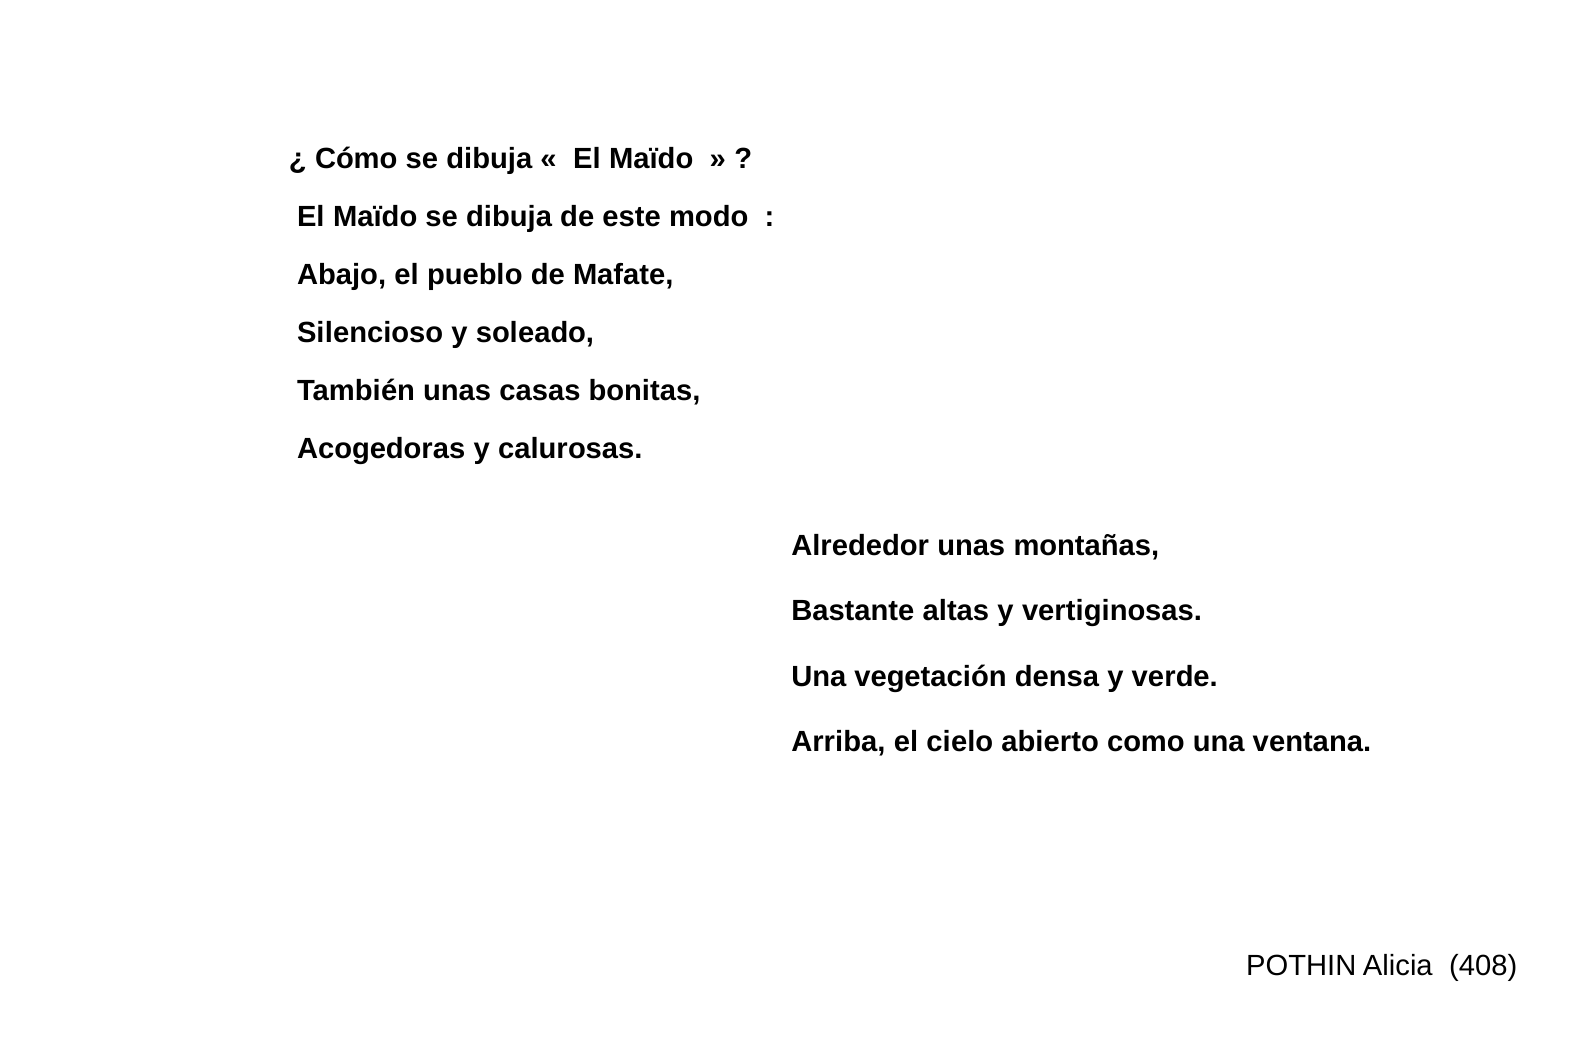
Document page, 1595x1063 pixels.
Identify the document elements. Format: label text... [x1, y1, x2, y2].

list ¿ Cómo se dibuja « El Maïdo » ? El Maïdo se dibuja de este modo : Abajo, el pueblo de Mafate, Silencioso y soleado, También unas casas bonitas, Acogedoras y calurosas. Alrededor unas montañas, Bastante altas y vertiginosas. Una vegetación densa y verde. Arriba, el cielo abierto como una ventana. POTHIN Alicia (408) [82, 142, 1518, 994]
